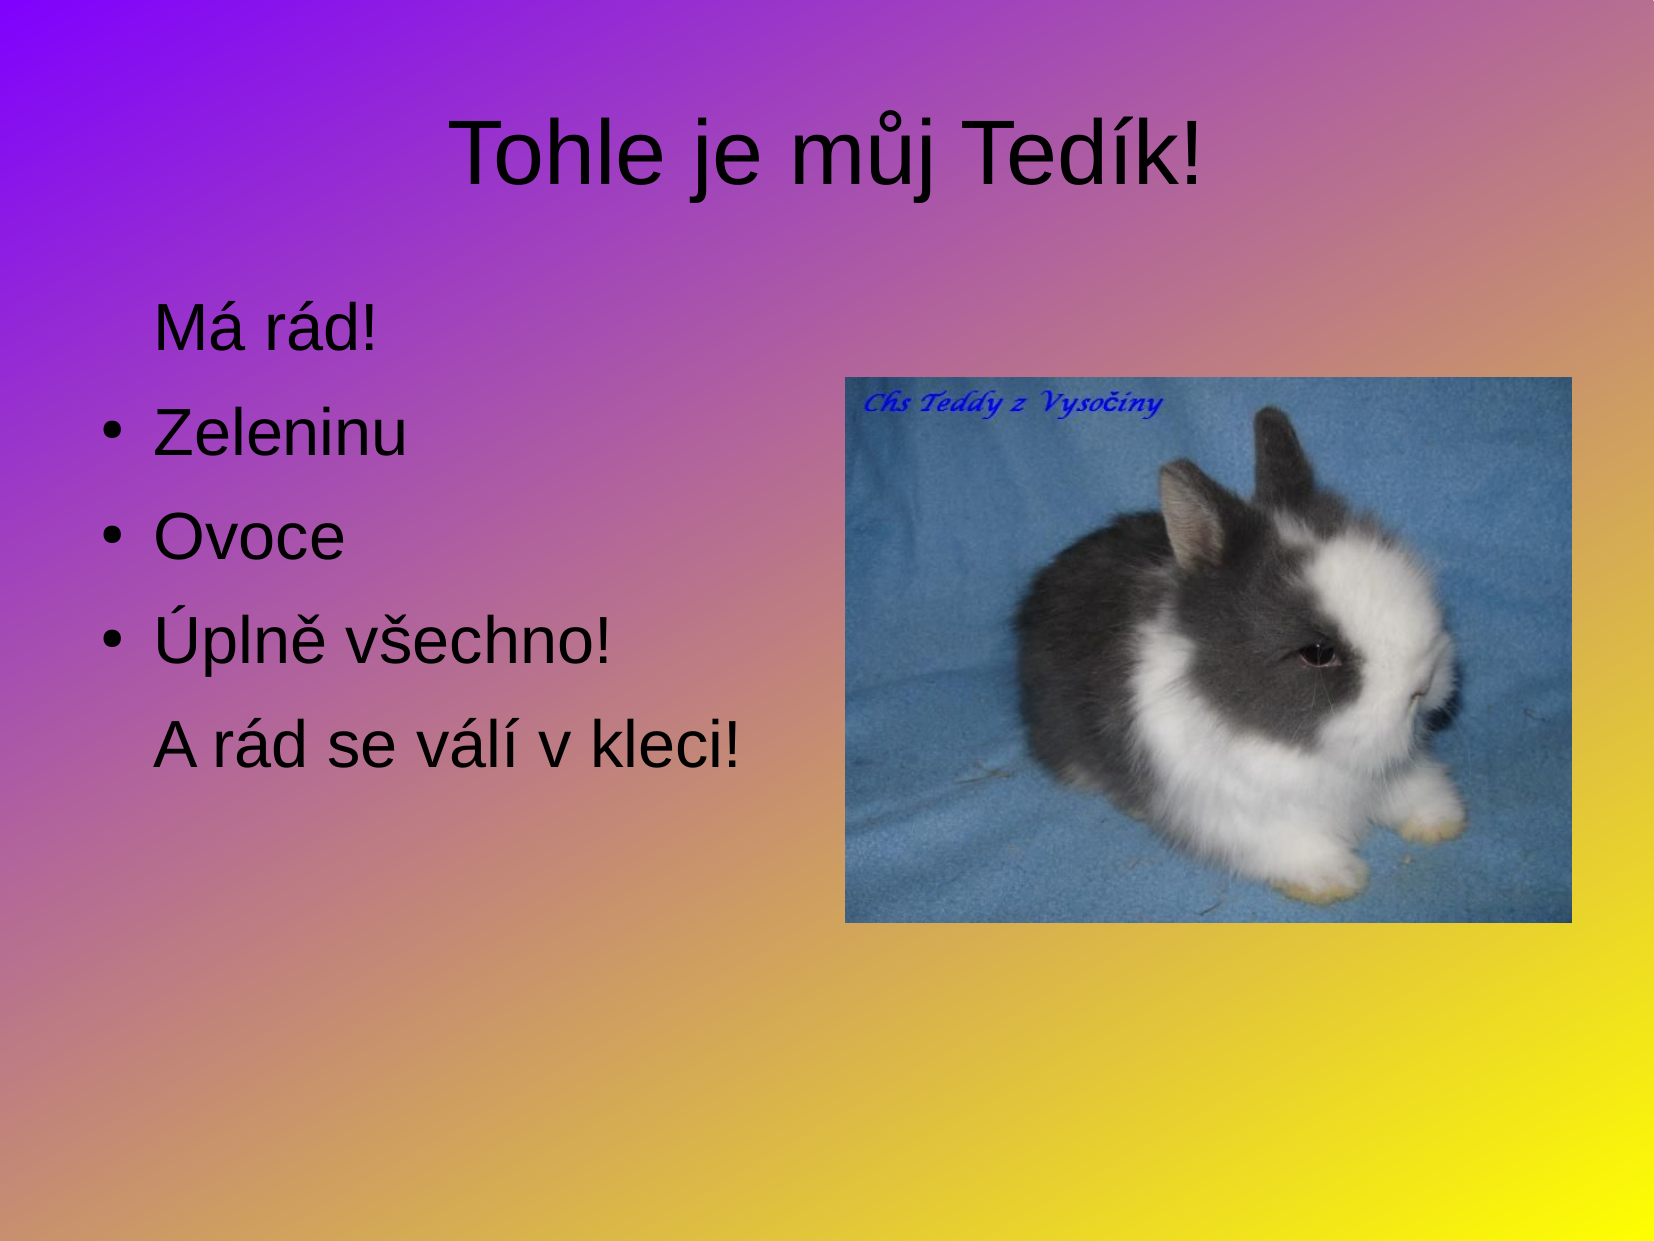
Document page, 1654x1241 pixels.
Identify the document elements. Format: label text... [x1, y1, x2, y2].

list Má rád! Zeleninu Ovoce Úplně všechno! A rád se válí v kleci! [82, 290, 809, 1010]
title Tohle je můj Tedík! [82, 0, 1571, 409]
picture [845, 377, 1572, 923]
